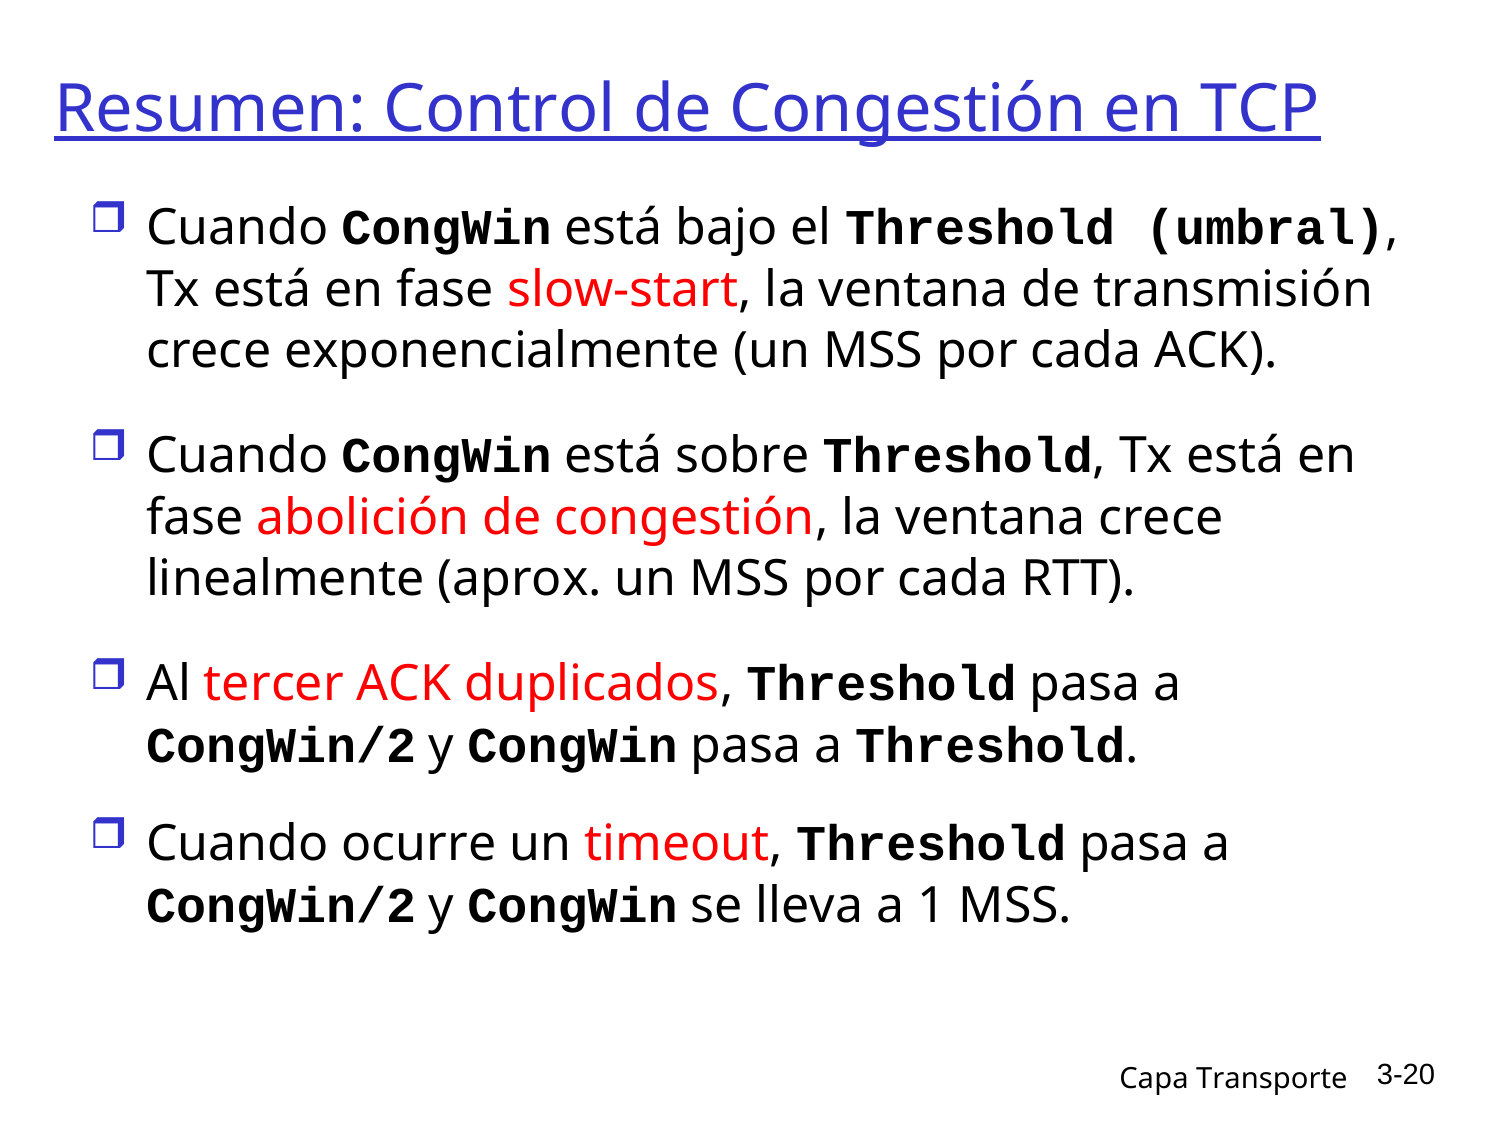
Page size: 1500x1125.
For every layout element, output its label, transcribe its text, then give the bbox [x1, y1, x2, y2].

title Resumen: Control de Congestión en TCP [39, 15, 1463, 196]
list Cuando CongWin está bajo el Threshold (umbral), Tx está en fase slow-start, la ventana de transmisión crece exponencialmente (un MSS por cada ACK). Cuando CongWin está sobre Threshold, Tx está en fase abolición de congestión, la ventana crece linealmente (aprox. un MSS por cada RTT). Al tercer ACK duplicados, Threshold pasa a CongWin/2 y CongWin pasa a Threshold. Cuando ocurre un timeout, Threshold pasa a CongWin/2 y CongWin se lleva a 1 MSS. [75, 187, 1463, 1028]
